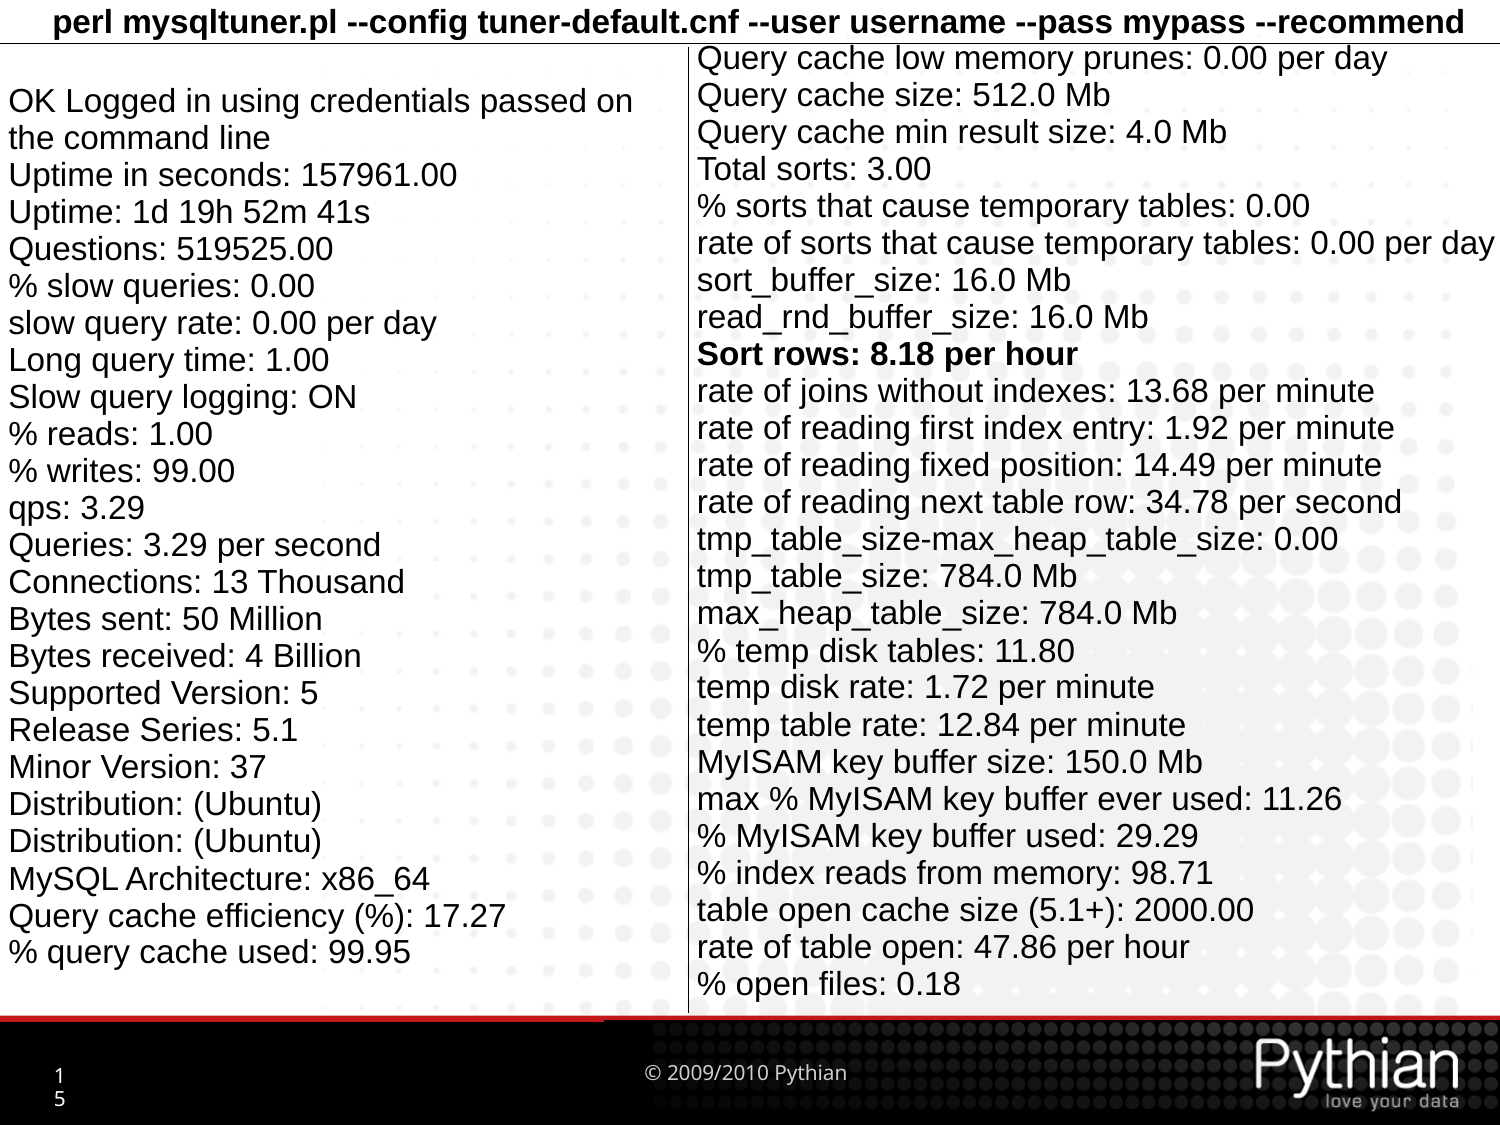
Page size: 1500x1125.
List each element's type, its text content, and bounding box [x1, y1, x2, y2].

picture [604, 1020, 1500, 1125]
list Query cache low memory prunes: 0.00 per day Query cache size: 512.0 Mb Query cache min result size: 4.0 Mb Total sorts: 3.00 % sorts that cause temporary tables: 0.00 rate of sorts that cause temporary tables: 0.00 per day sort_buffer_size: 16.0 Mb read_rnd_buffer_size: 16.0 Mb Sort rows: 8.18 per hour rate of joins without indexes: 13.68 per minute rate of reading first index entry: 1.92 per minute rate of reading fixed position: 14.49 per minute rate of reading next table row: 34.78 per second tmp_table_size-max_heap_table_size: 0.00 tmp_table_size: 784.0 Mb max_heap_table_size: 784.0 Mb % temp disk tables: 11.80 temp disk rate: 1.72 per minute temp table rate: 12.84 per minute MyISAM key buffer size: 150.0 Mb max % MyISAM key buffer ever used: 11.26 % MyISAM key buffer used: 29.29 % index reads from memory: 98.71 table open cache size (5.1+): 2000.00 rate of table open: 47.86 per hour % open files: 0.18 [690, 49, 1500, 1013]
text_box <number> [39, 1054, 76, 1090]
text_box perl mysqltuner.pl --config tuner-default.cnf --user username --pass mypass --recommend [37, 44, 1500, 49]
text_box perl mysqltuner.pl --config tuner-default.cnf --user username --pass mypass --recommend [37, 0, 1500, 43]
list OK Logged in using credentials passed on the command line Uptime in seconds: 157961.00 Uptime: 1d 19h 52m 41s Questions: 519525.00 % slow queries: 0.00 slow query rate: 0.00 per day Long query time: 1.00 Slow query logging: ON % reads: 1.00 % writes: 99.00 qps: 3.29 Queries: 3.29 per second Connections: 13 Thousand Bytes sent: 50 Million Bytes received: 4 Billion Supported Version: 5 Release Series: 5.1 Minor Version: 37 Distribution: (Ubuntu) Distribution: (Ubuntu) MySQL Architecture: x86_64 Query cache efficiency (%): 17.27 % query cache used: 99.95 [2, 44, 688, 1013]
